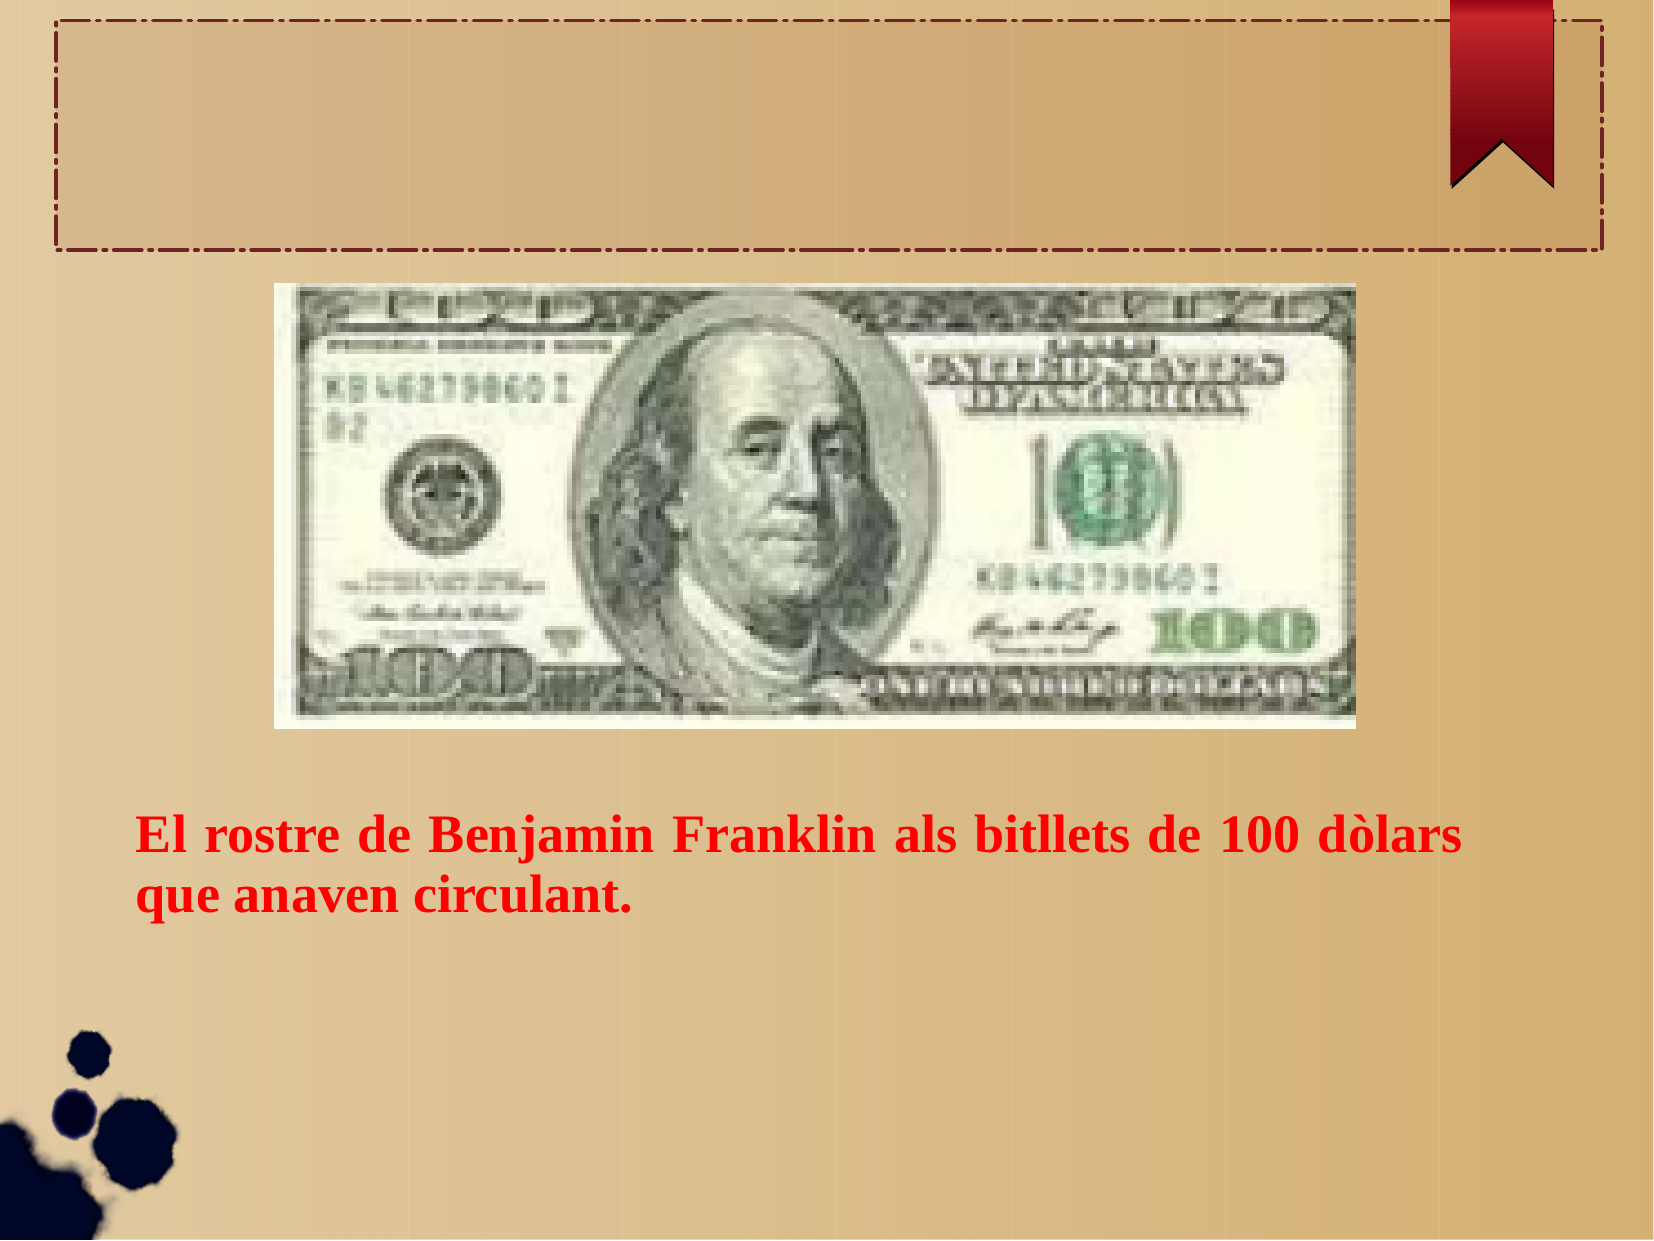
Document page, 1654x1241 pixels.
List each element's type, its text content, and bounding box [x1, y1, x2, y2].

picture [274, 283, 1356, 729]
title El rostre de Benjamin Franklin als bitllets de 100 dòlars que anaven circulant. [135, 744, 1465, 985]
